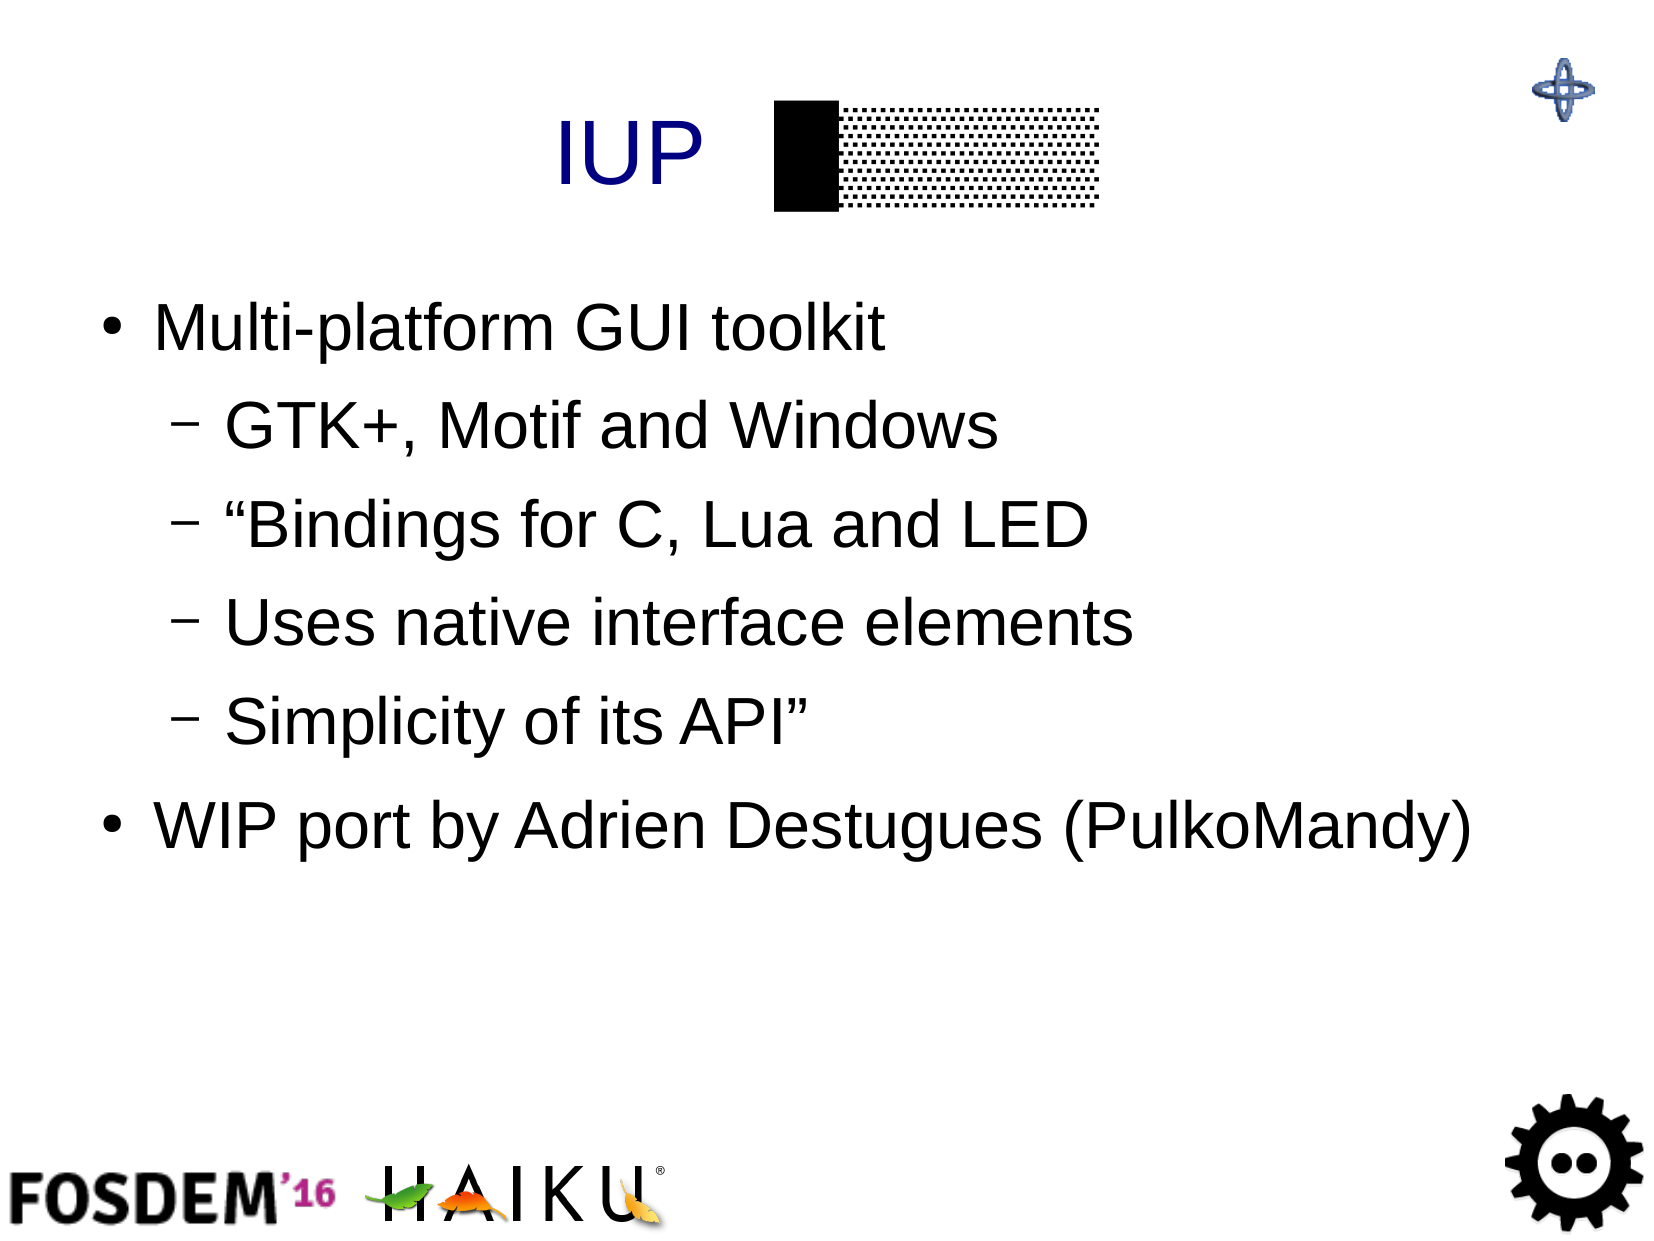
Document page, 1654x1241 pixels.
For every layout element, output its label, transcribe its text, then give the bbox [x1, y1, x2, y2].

title IUP █▒▒▒▒ [82, 49, 1571, 257]
list Multi-platform GUI toolkit GTK+, Motif and Windows “Bindings for C, Lua and LED Uses native interface elements Simplicity of its API” WIP port by Adrien Destugues (PulkoMandy) [82, 290, 1571, 1010]
picture [0, 1152, 350, 1241]
picture [1505, 1094, 1648, 1235]
picture [1532, 58, 1595, 122]
picture [363, 1163, 670, 1235]
